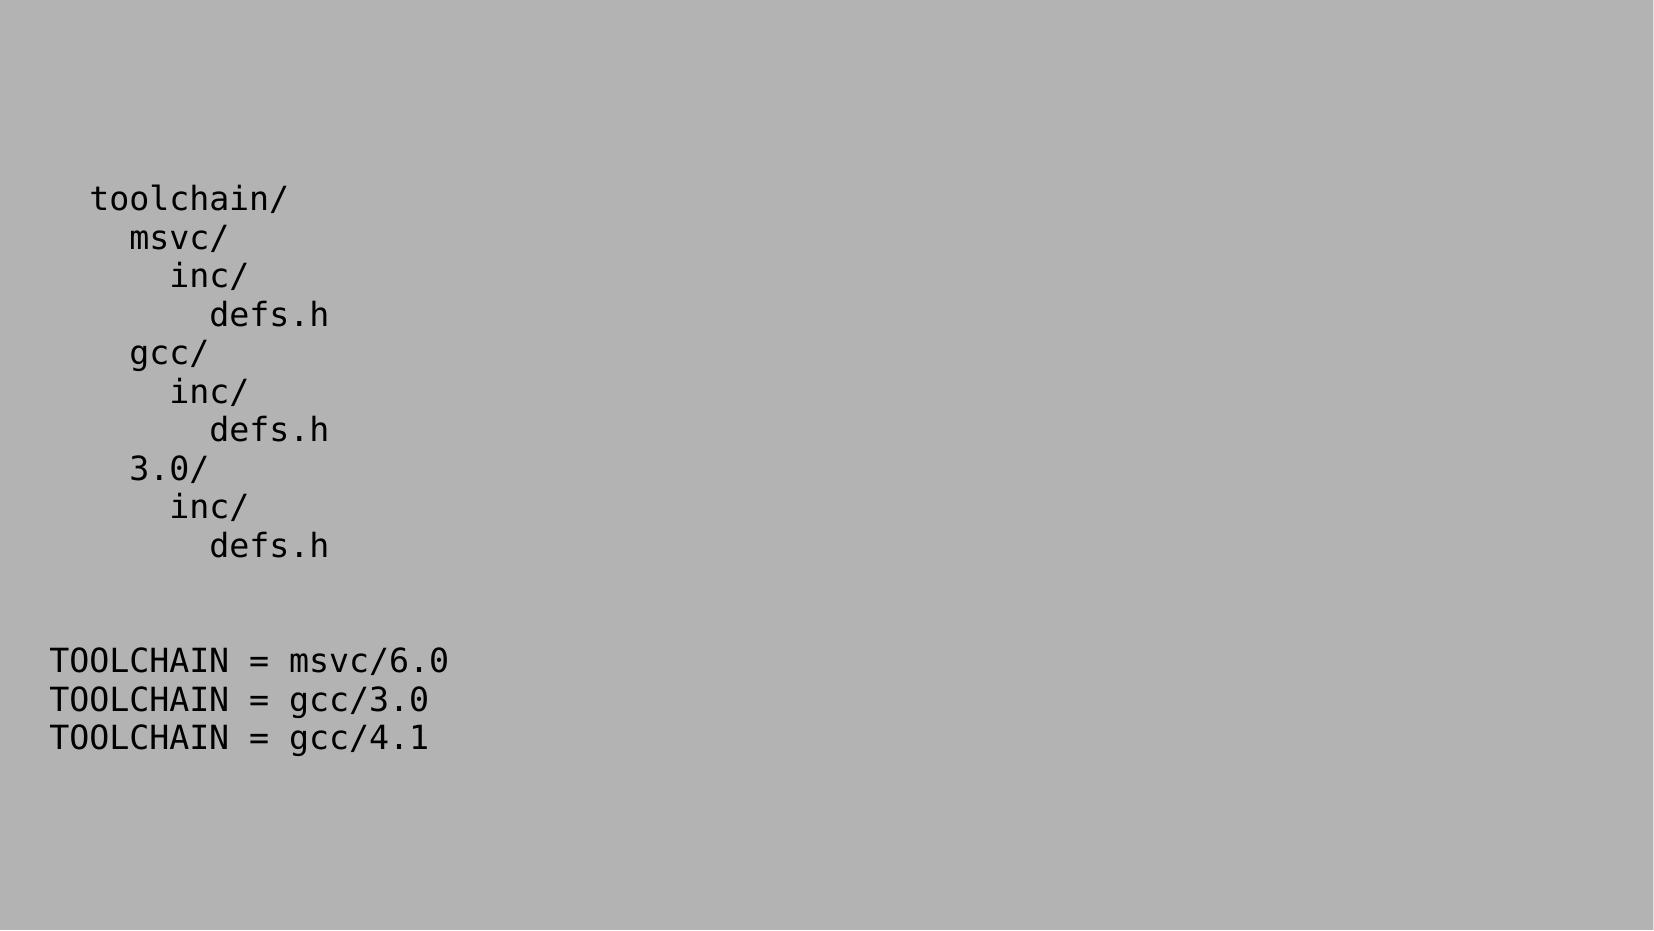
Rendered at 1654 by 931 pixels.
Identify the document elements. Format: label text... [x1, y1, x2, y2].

subtitle toolchain/ msvc/ inc/ defs.h gcc/ inc/ defs.h 3.0/ inc/ defs.h TOOLCHAIN = msvc/6.0 TOOLCHAIN = gcc/3.0 TOOLCHAIN = gcc/4.1 [49, 37, 1613, 901]
